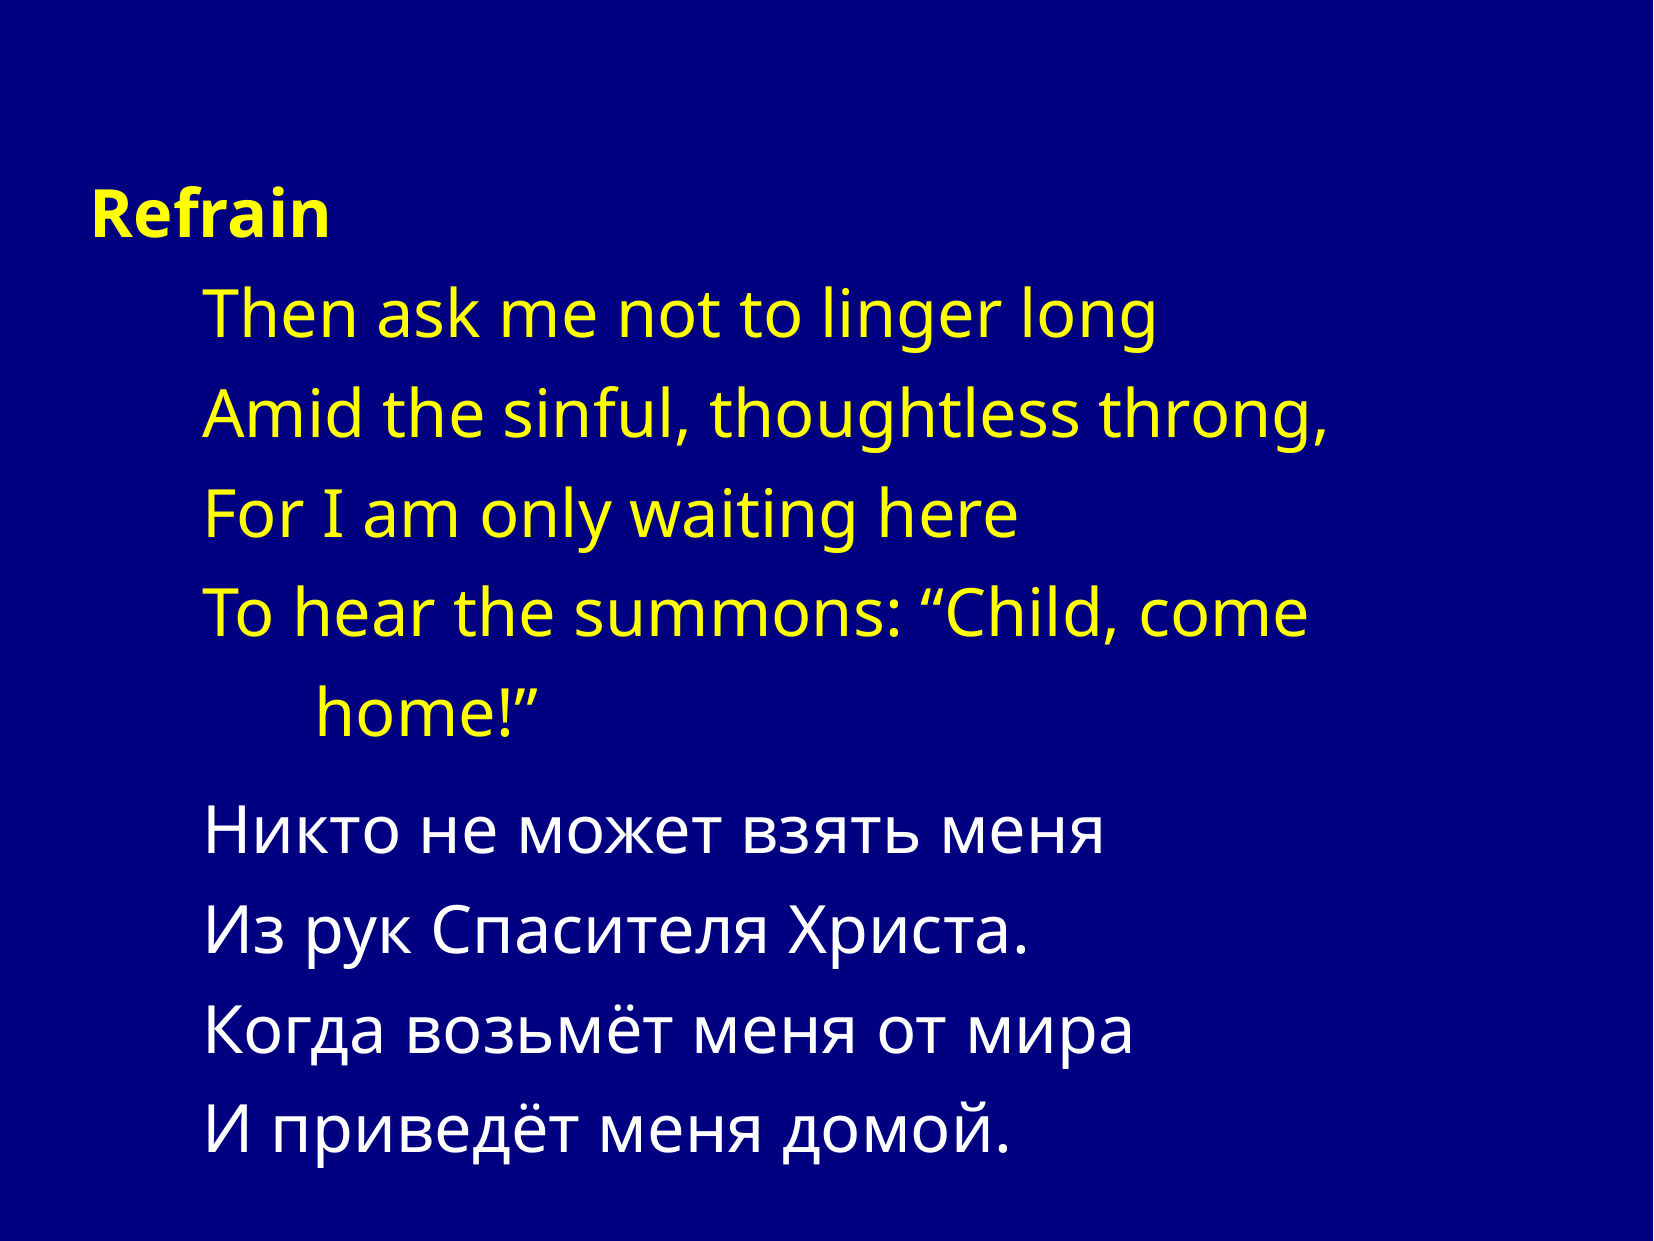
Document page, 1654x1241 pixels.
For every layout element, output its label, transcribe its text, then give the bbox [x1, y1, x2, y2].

text_box Никто не может взять меня Из рук Спасителя Христа. Когда возьмёт меня от мира И приведёт меня домой. [75, 675, 1576, 1163]
text_box Refrain Then ask me not to linger long Amid the sinful, thoughtless throng, For I am only waiting here To hear the summons: “Child, come home!” [75, 150, 1576, 638]
